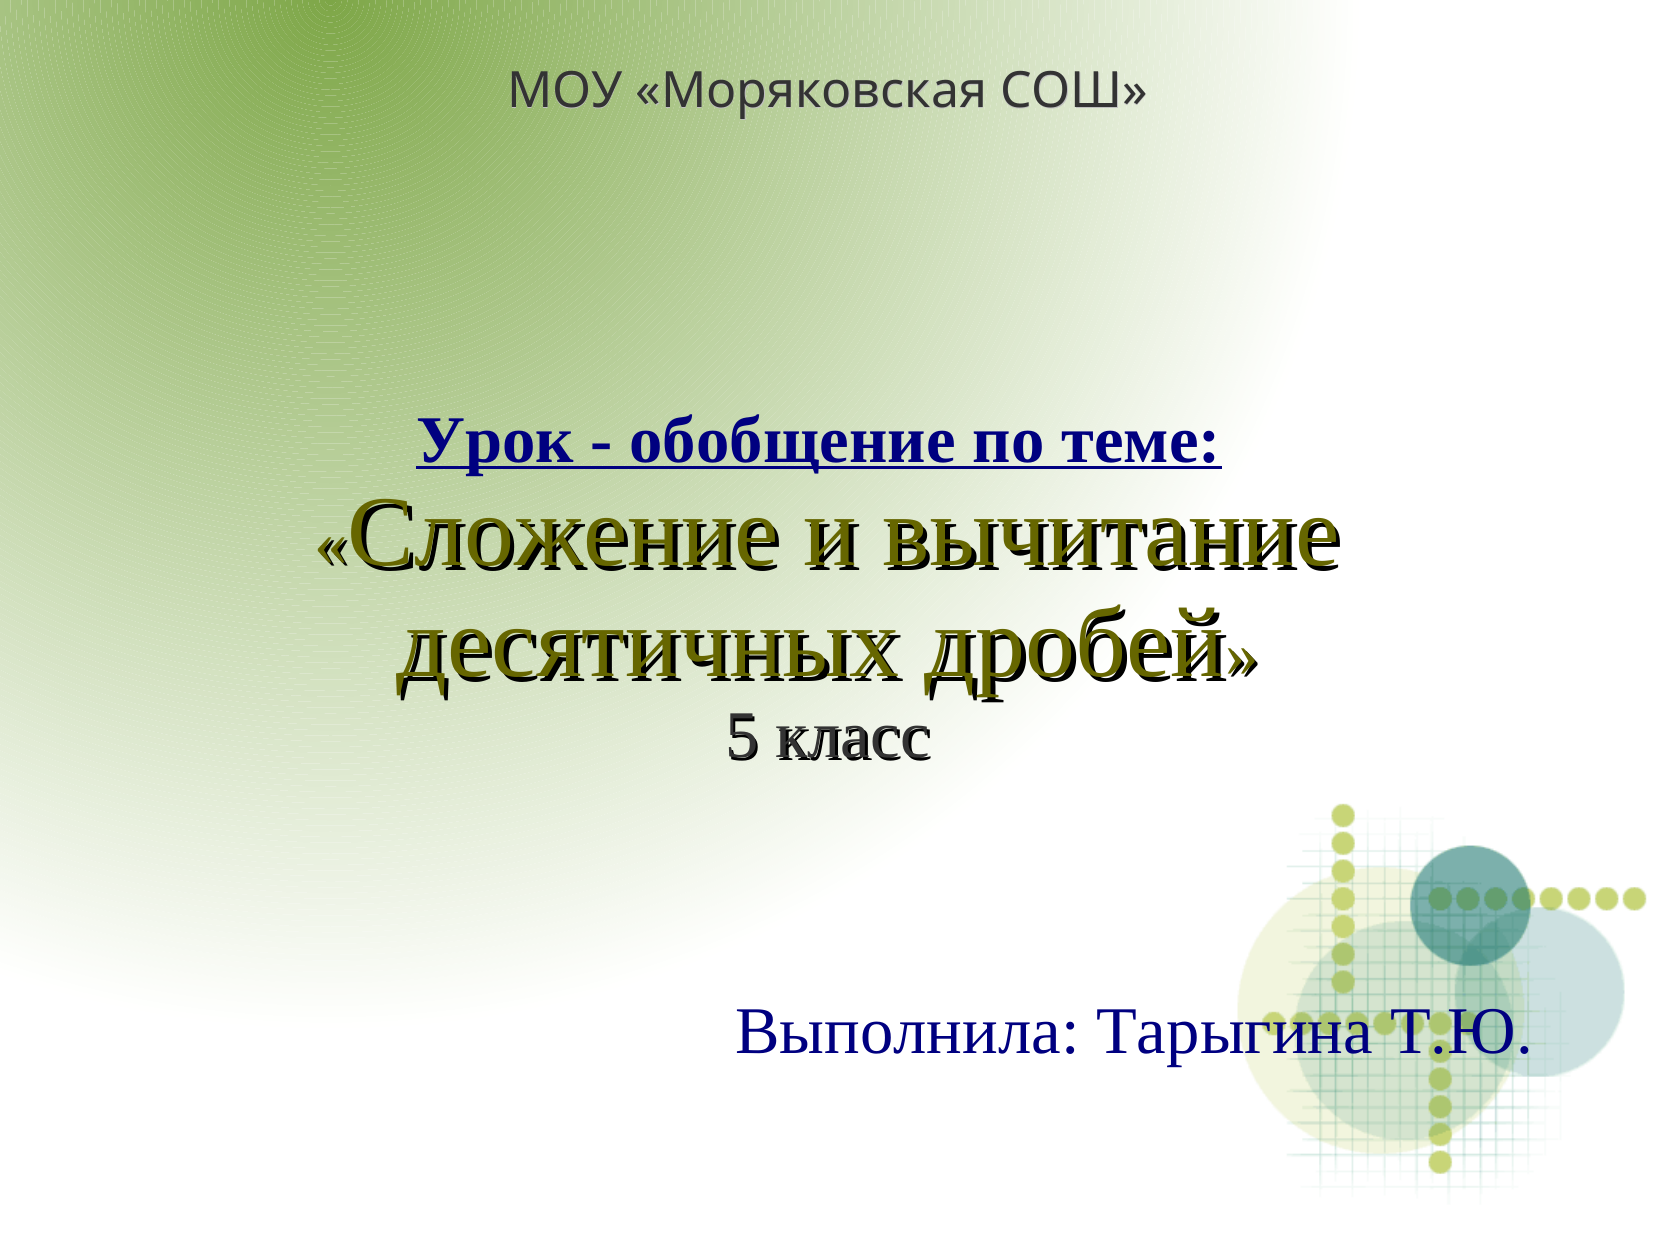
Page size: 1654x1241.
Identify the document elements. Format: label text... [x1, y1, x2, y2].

title МОУ «Моряковская СОШ» [121, 58, 1534, 119]
picture [1224, 792, 1654, 1211]
subtitle Урок - обобщение по теме: «Сложение и вычитание десятичных дробей» 5 класс Выполнила: Тарыгина Т.Ю. [121, 328, 1534, 1143]
